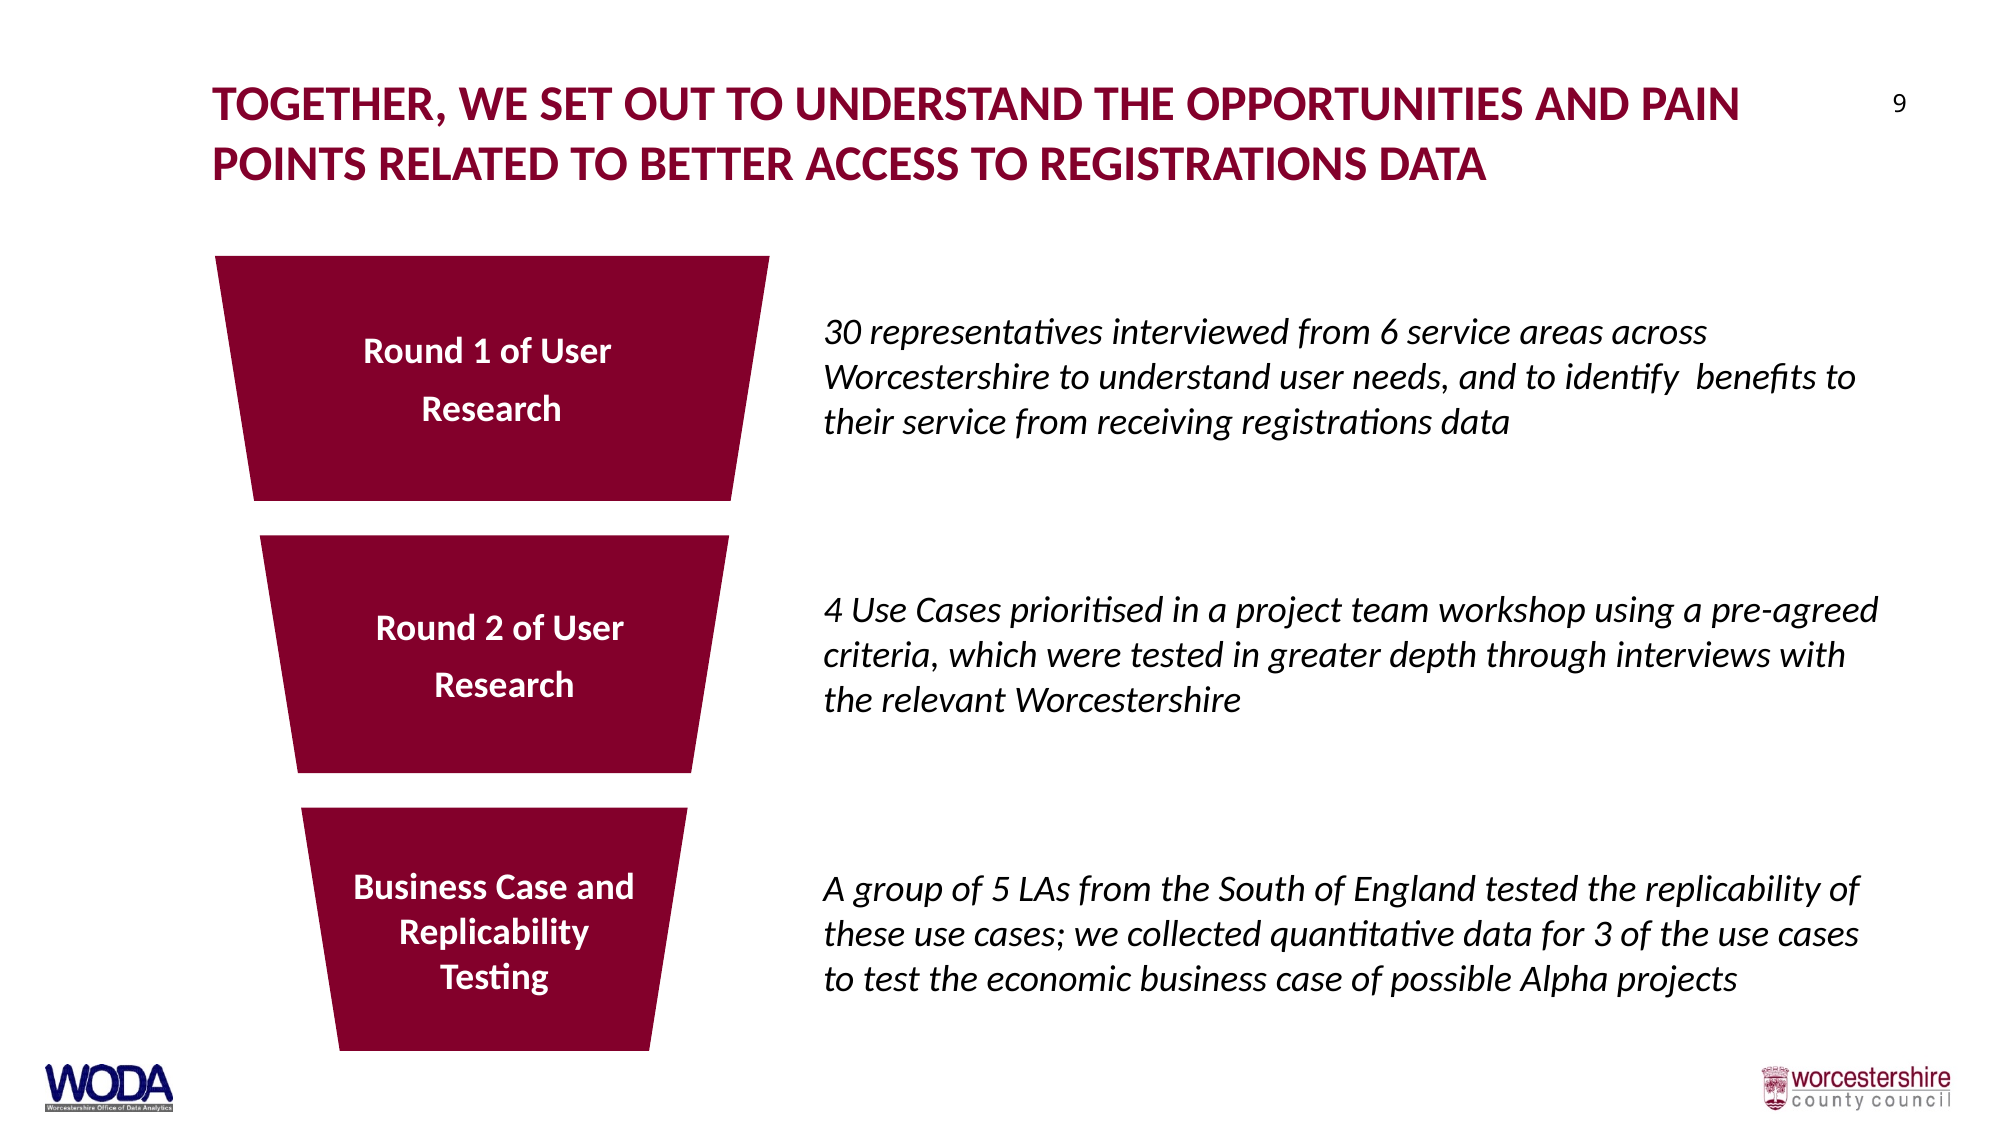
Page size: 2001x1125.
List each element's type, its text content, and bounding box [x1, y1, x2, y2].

picture [45, 1064, 173, 1112]
text_box [658, 807, 688, 995]
text_box [253, 255, 770, 501]
text_box Round 1 of User Research [253, 255, 731, 499]
title TOGETHER, WE SET OUT TO UNDERSTAND THE OPPORTUNITIES AND PAIN POINTS RELATED TO BETTER ACCESS TO REGISTRATIONS DATA [212, 70, 1809, 183]
text_box [214, 255, 253, 495]
text_box [301, 807, 330, 990]
text_box 30 representatives interviewed from 6 service areas across Worcestershire to understand user needs, and to identify benefits to their service from receiving registrations data [823, 254, 1907, 495]
text_box Business Case and Replicability Testing [330, 807, 658, 1051]
slide_number 1 [1850, 87, 1907, 148]
picture [1749, 1055, 1971, 1121]
text_box 4 Use Cases prioritised in a project team workshop using a pre-agreed criteria, which were tested in greater depth through interviews with the relevant Worcestershire [823, 532, 1891, 773]
text_box Round 2 of User Research [278, 532, 731, 776]
text_box [259, 535, 278, 650]
text_box A group of 5 LAs from the South of England tested the replicability of these use cases; we collected quantitative data for 3 of the use cases to test the economic business case of possible Alpha projects [823, 810, 1891, 1051]
